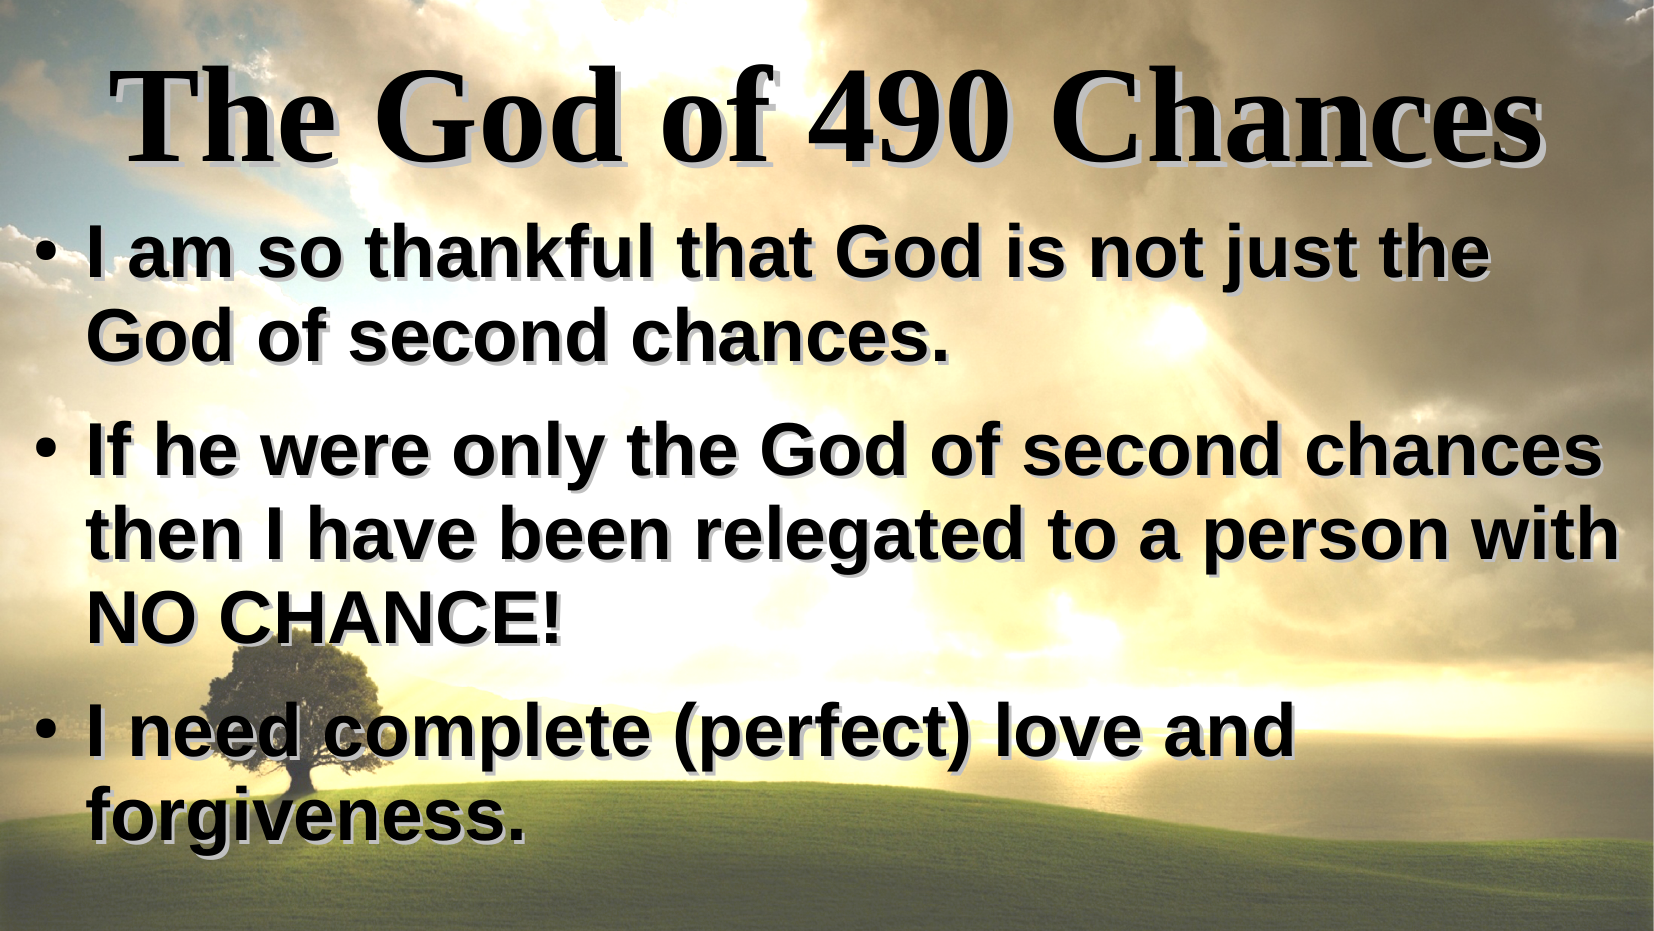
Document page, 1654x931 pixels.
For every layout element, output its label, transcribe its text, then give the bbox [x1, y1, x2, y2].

list I am so thankful that God is not just the God of second chances. If he were only the God of second chances then I have been relegated to a person with NO CHANCE! I need complete (perfect) love and forgiveness. [15, 210, 1636, 916]
picture [0, 0, 1654, 931]
title The God of 490 Chances [82, 37, 1571, 193]
